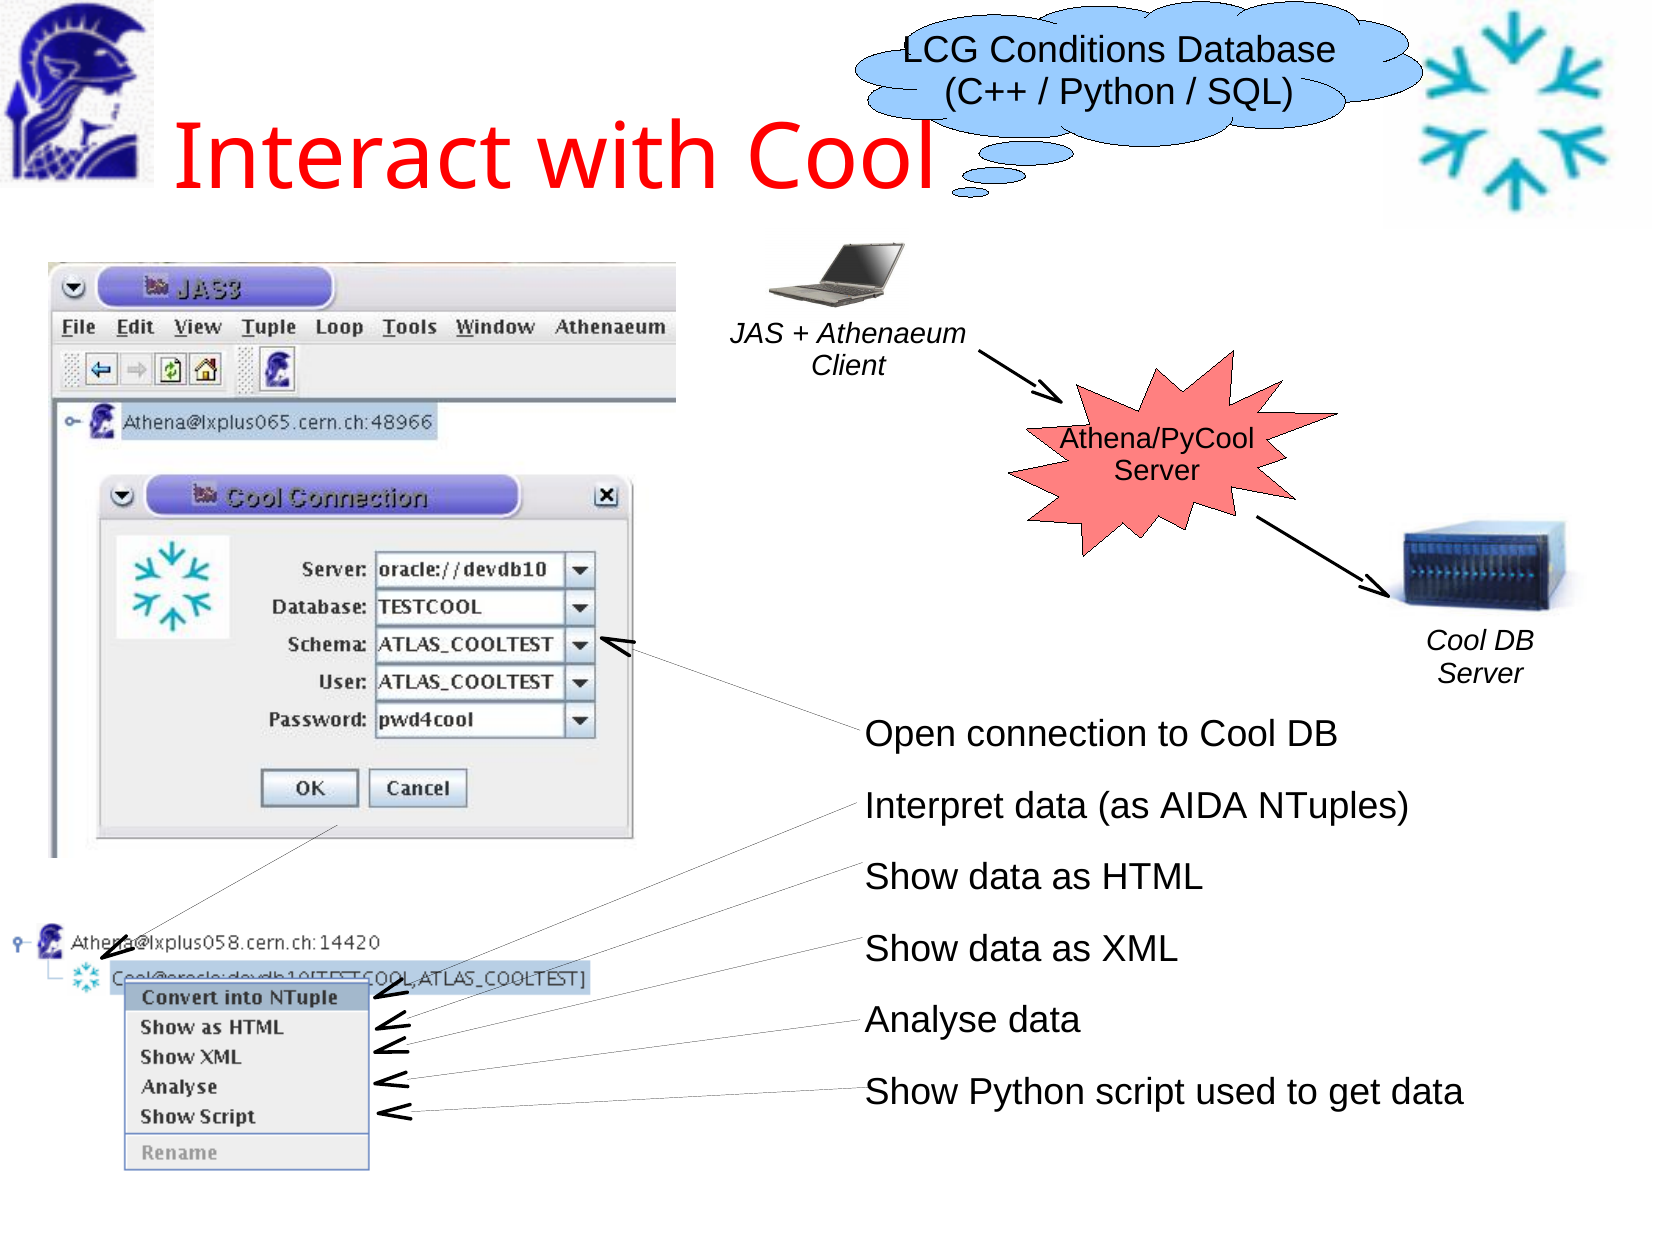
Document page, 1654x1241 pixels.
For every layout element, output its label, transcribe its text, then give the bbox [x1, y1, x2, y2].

picture [1383, 0, 1652, 229]
text_box LCG Conditions Database (C++ / Python / SQL) [855, 1, 1423, 147]
picture [765, 226, 909, 309]
list Open connection to Cool DB Interpret data (as AIDA NTuples) Show data as HTML Show data as XML Analyse data Show Python script used to get data [829, 712, 1538, 1113]
picture [1366, 578, 1379, 591]
text_box JAS + Athenaeum Client [715, 309, 977, 390]
text_box LCG Conditions Database (C++ / Python / SQL) [978, 141, 1074, 166]
text_box Cool DB Server [1411, 616, 1548, 698]
title Interact with Cool [69, 49, 1043, 257]
text_box Athena/PyCool Server [1008, 350, 1338, 557]
picture [1366, 513, 1587, 621]
picture [0, 0, 154, 188]
picture [48, 262, 676, 858]
picture [7, 923, 614, 1232]
text_box LCG Conditions Database (C++ / Python / SQL) [962, 167, 1026, 184]
